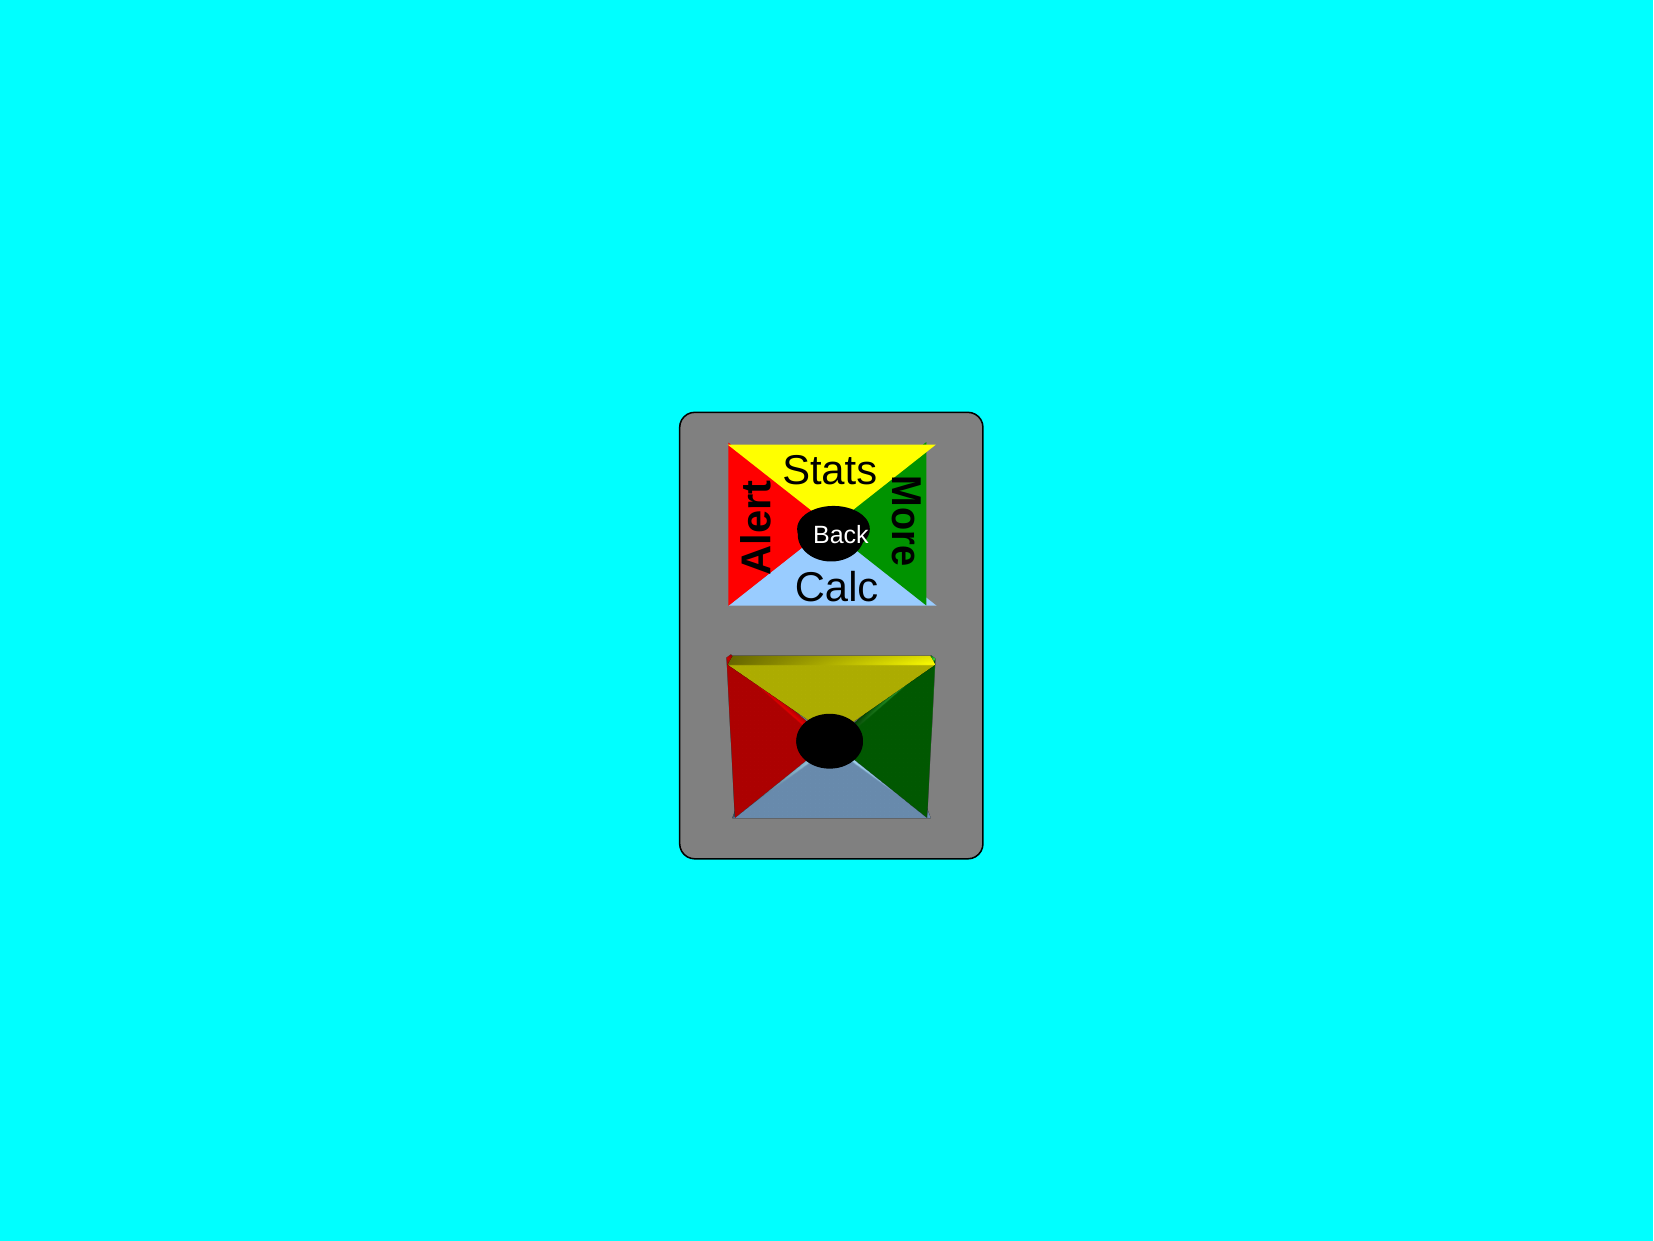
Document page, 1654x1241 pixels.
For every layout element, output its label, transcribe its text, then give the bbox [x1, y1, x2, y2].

text_box Back [798, 511, 867, 543]
text_box [679, 412, 983, 859]
text_box Calc [780, 554, 901, 588]
text_box Stats [767, 437, 900, 498]
text_box Alert [723, 463, 767, 592]
text_box More [887, 457, 939, 586]
